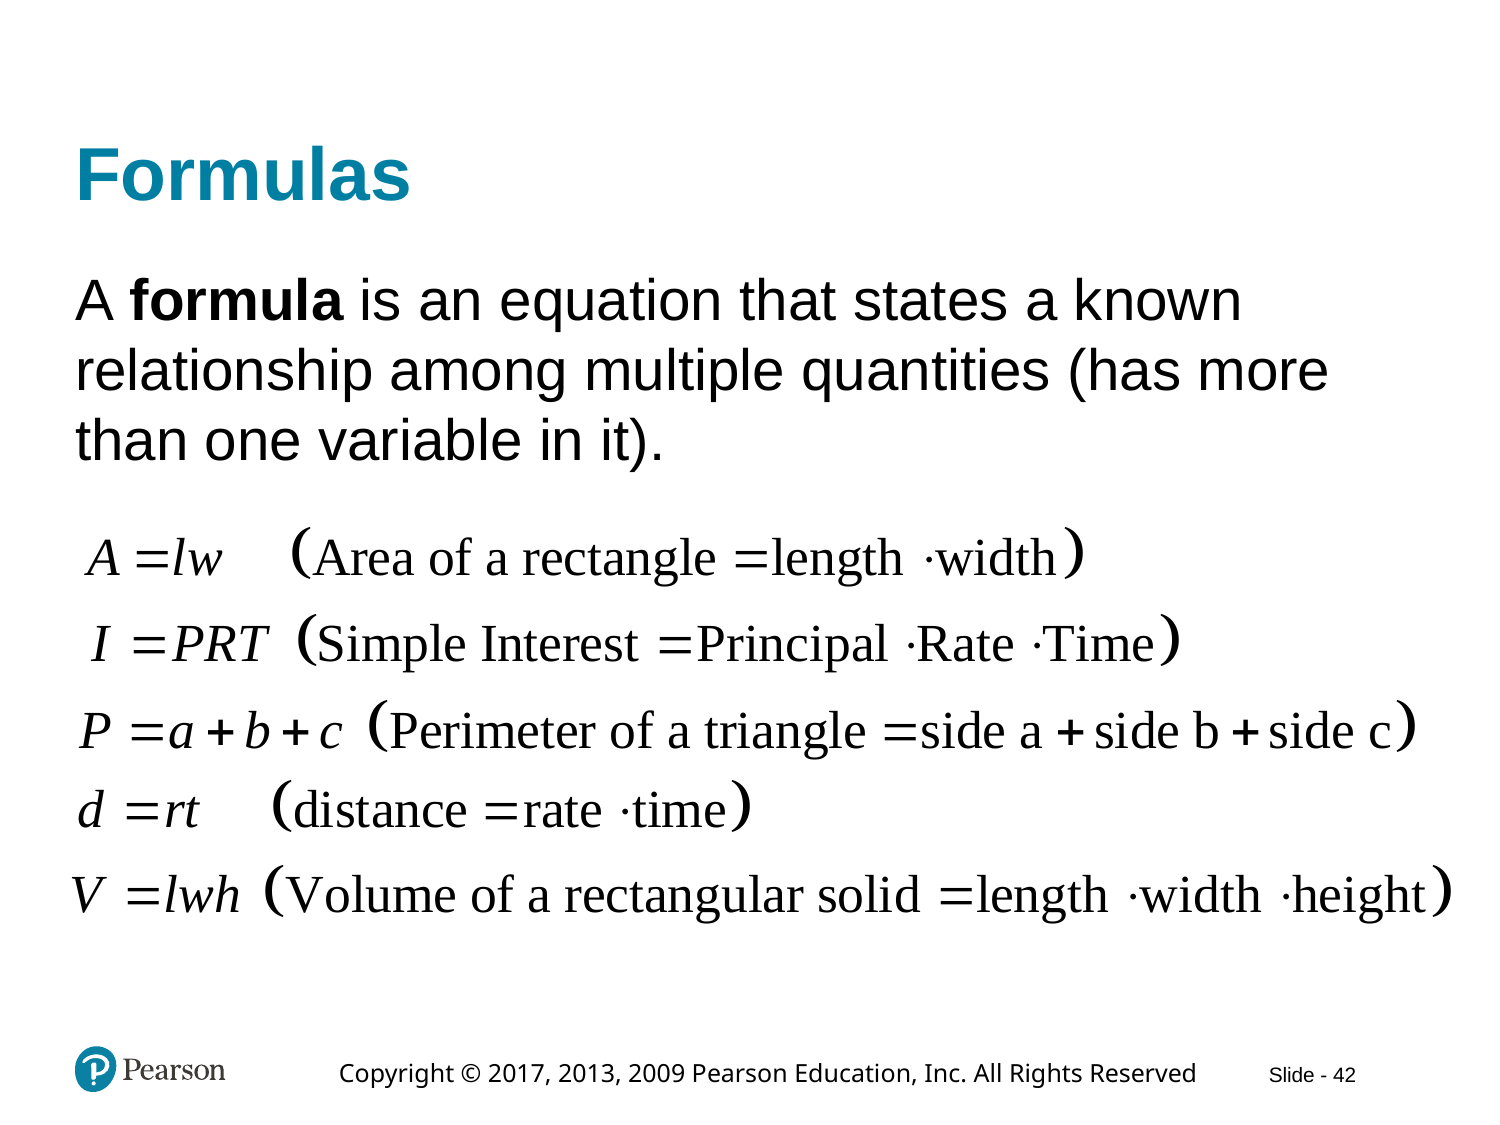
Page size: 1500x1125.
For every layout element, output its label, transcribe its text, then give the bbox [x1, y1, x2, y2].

chart [79, 523, 1085, 600]
chart [73, 776, 751, 853]
list A formula is an equation that states a known relationship among multiple quantities (has more than one variable in it). [75, 262, 1425, 486]
chart [74, 696, 1416, 773]
chart [71, 860, 1451, 938]
title Formulas [75, 35, 1425, 216]
chart [86, 610, 1181, 687]
